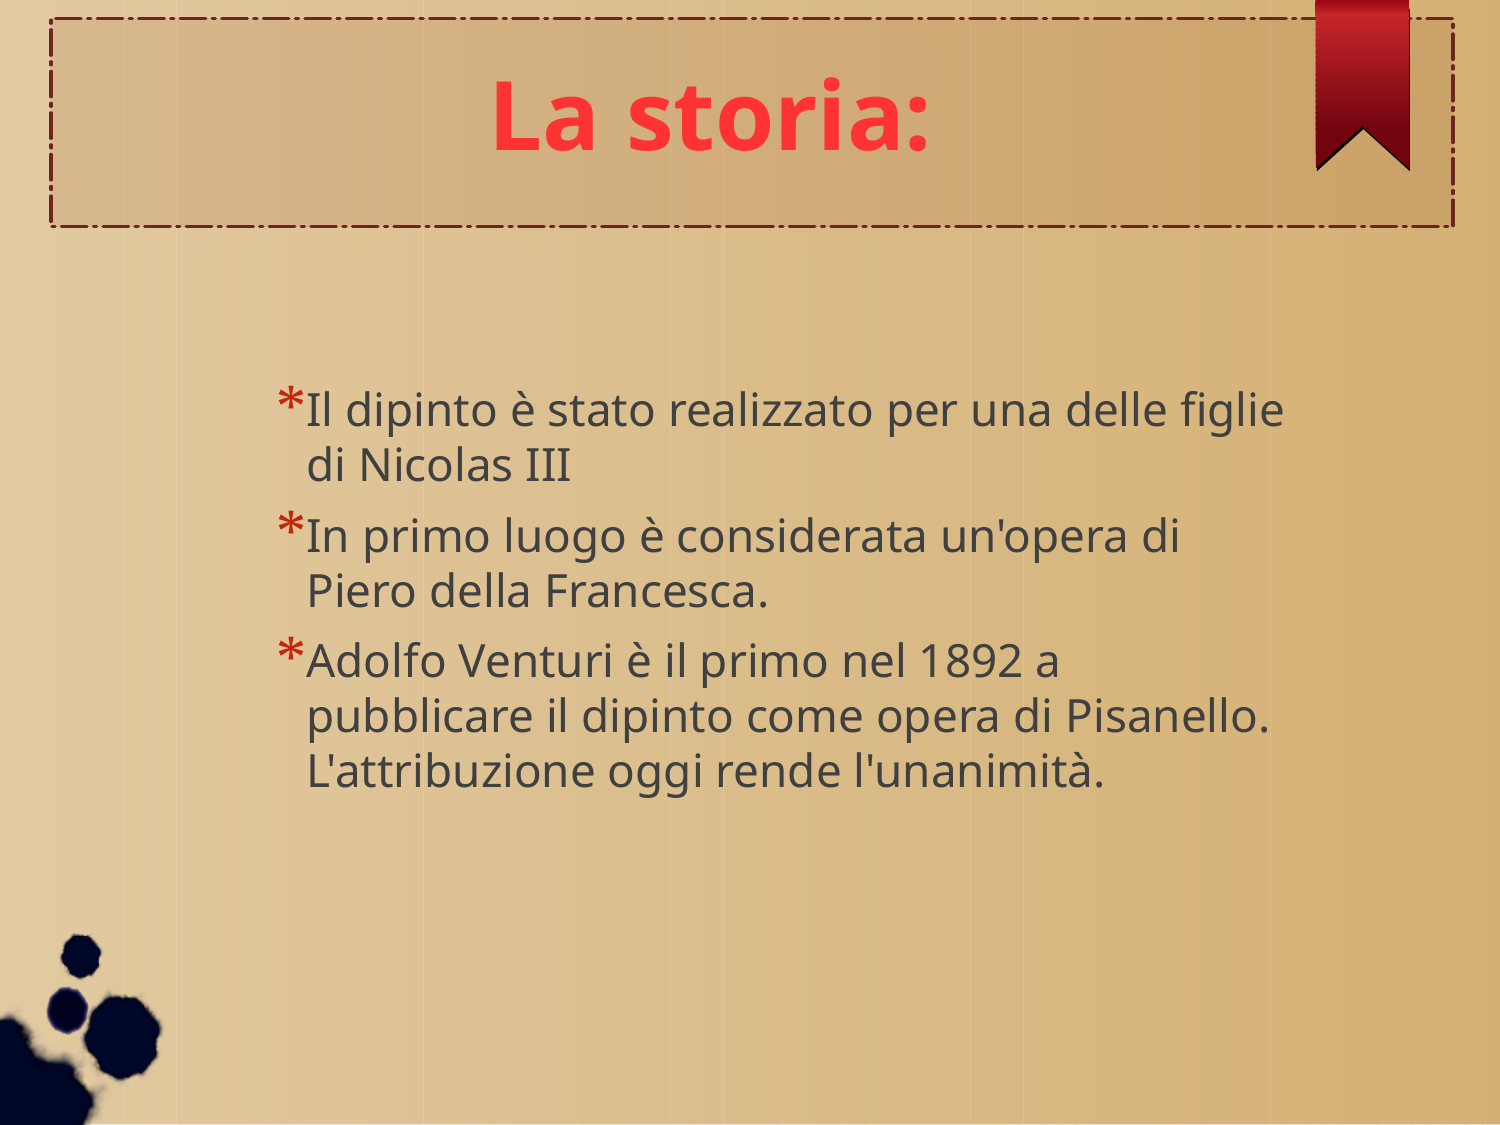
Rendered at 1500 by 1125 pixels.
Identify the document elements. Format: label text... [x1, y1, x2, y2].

list Il dipinto è stato realizzato per una delle figlie di Nicolas III In primo luogo è considerata un'opera di Piero della Francesca. Adolfo Venturi è il primo nel 1892 a pubblicare il dipinto come opera di Pisanello. L'attribuzione oggi rende l'unanimità. [253, 373, 1304, 944]
title La storia: [188, 47, 1258, 235]
